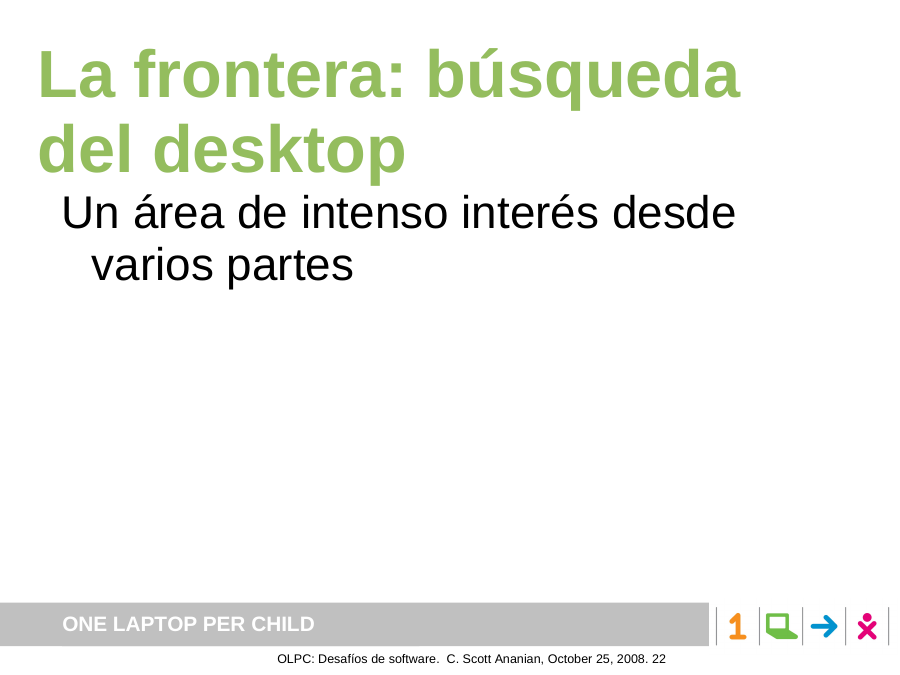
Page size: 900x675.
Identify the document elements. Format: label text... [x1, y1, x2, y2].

picture [844, 598, 898, 655]
list Un área de intenso interés desde varios partes [61, 187, 844, 675]
title La frontera: búsqueda del desktop [37, 37, 856, 211]
